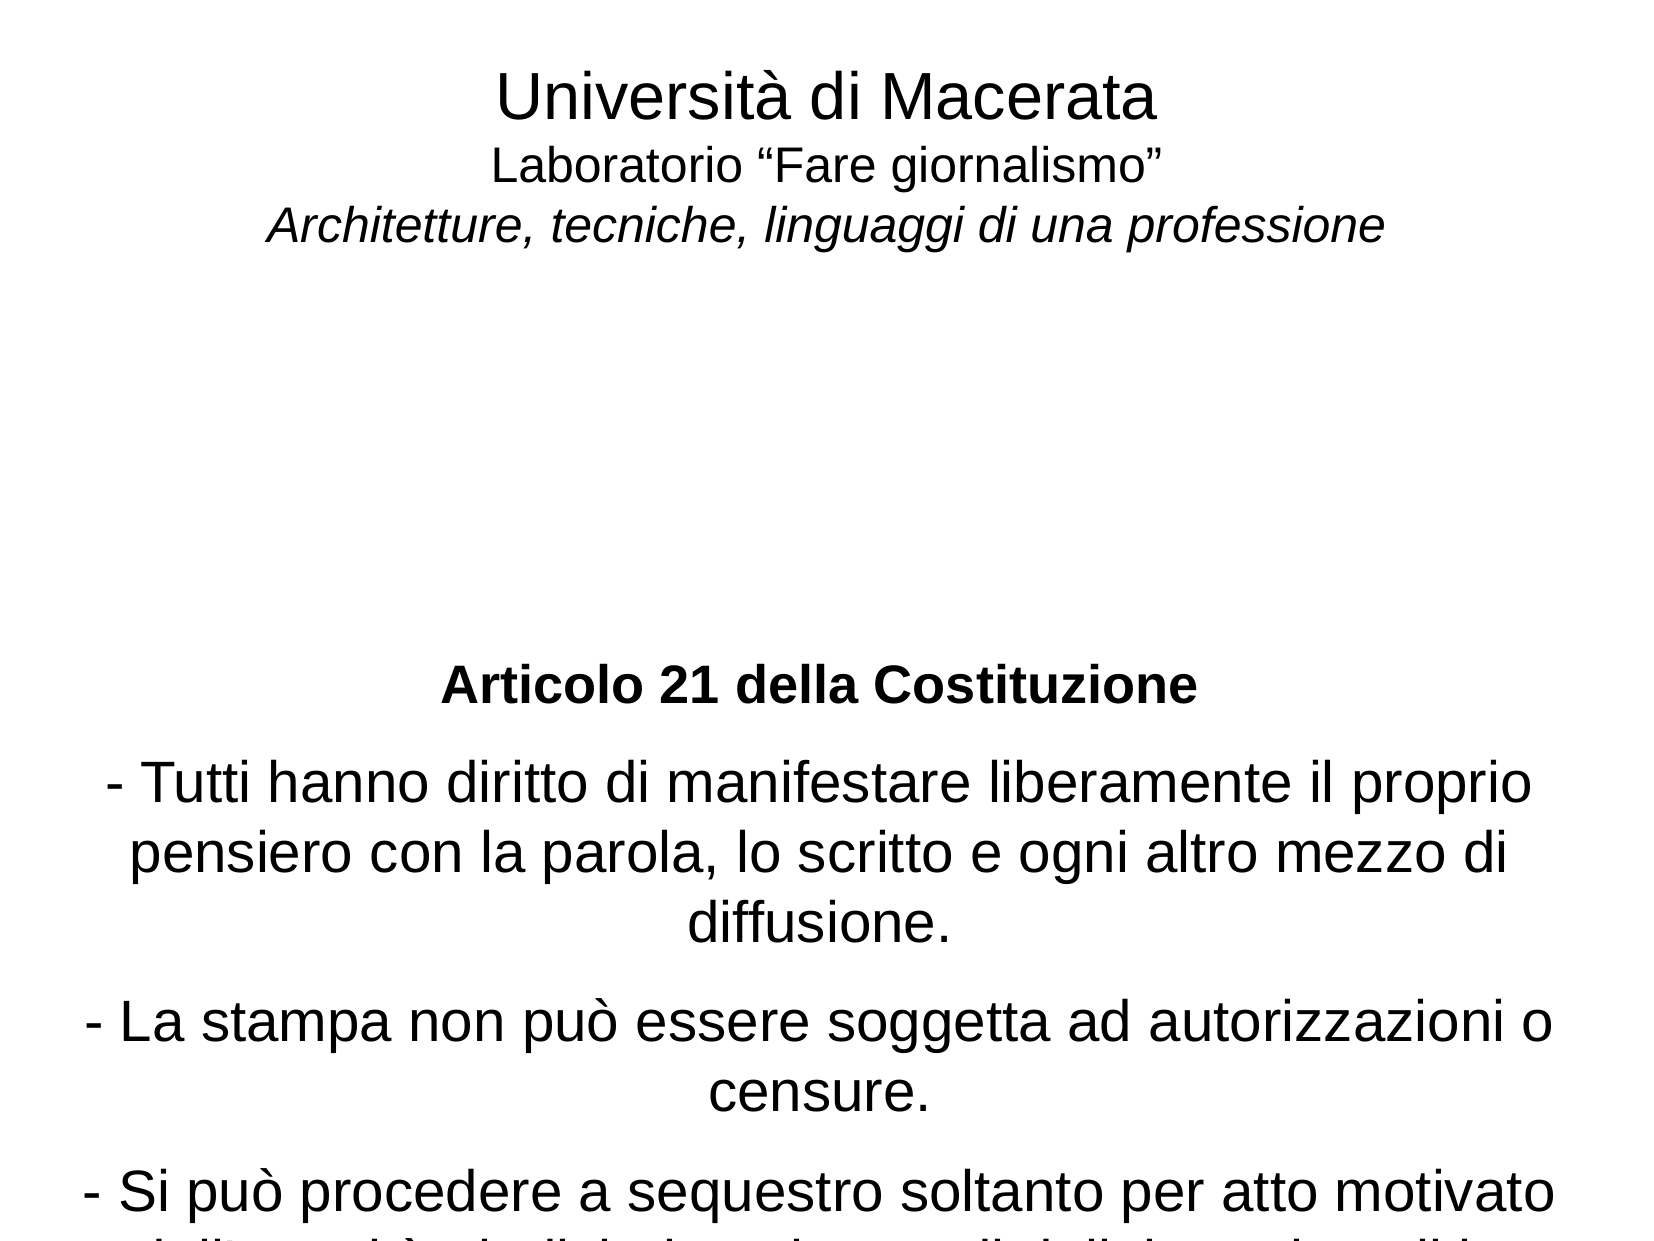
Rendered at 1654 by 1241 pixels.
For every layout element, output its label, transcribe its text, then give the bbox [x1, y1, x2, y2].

subtitle Articolo 21 della Costituzione - Tutti hanno diritto di manifestare liberamente il proprio pensiero con la parola, lo scritto e ogni altro mezzo di diffusione. - La stampa non può essere soggetta ad autorizzazioni o censure. - Si può procedere a sequestro soltanto per atto motivato dell'autorità giudiziaria nel caso di delitti, per i quali la legge sulla stampa espressamente lo autorizzi, o nel caso di violazione delle norme che la legge stessa prescriva per l'indicazione dei responsabili. [82, 291, 1571, 1235]
title Università di Macerata Laboratorio “Fare giornalismo” Architetture, tecniche, linguaggi di una professione [82, 49, 1571, 257]
